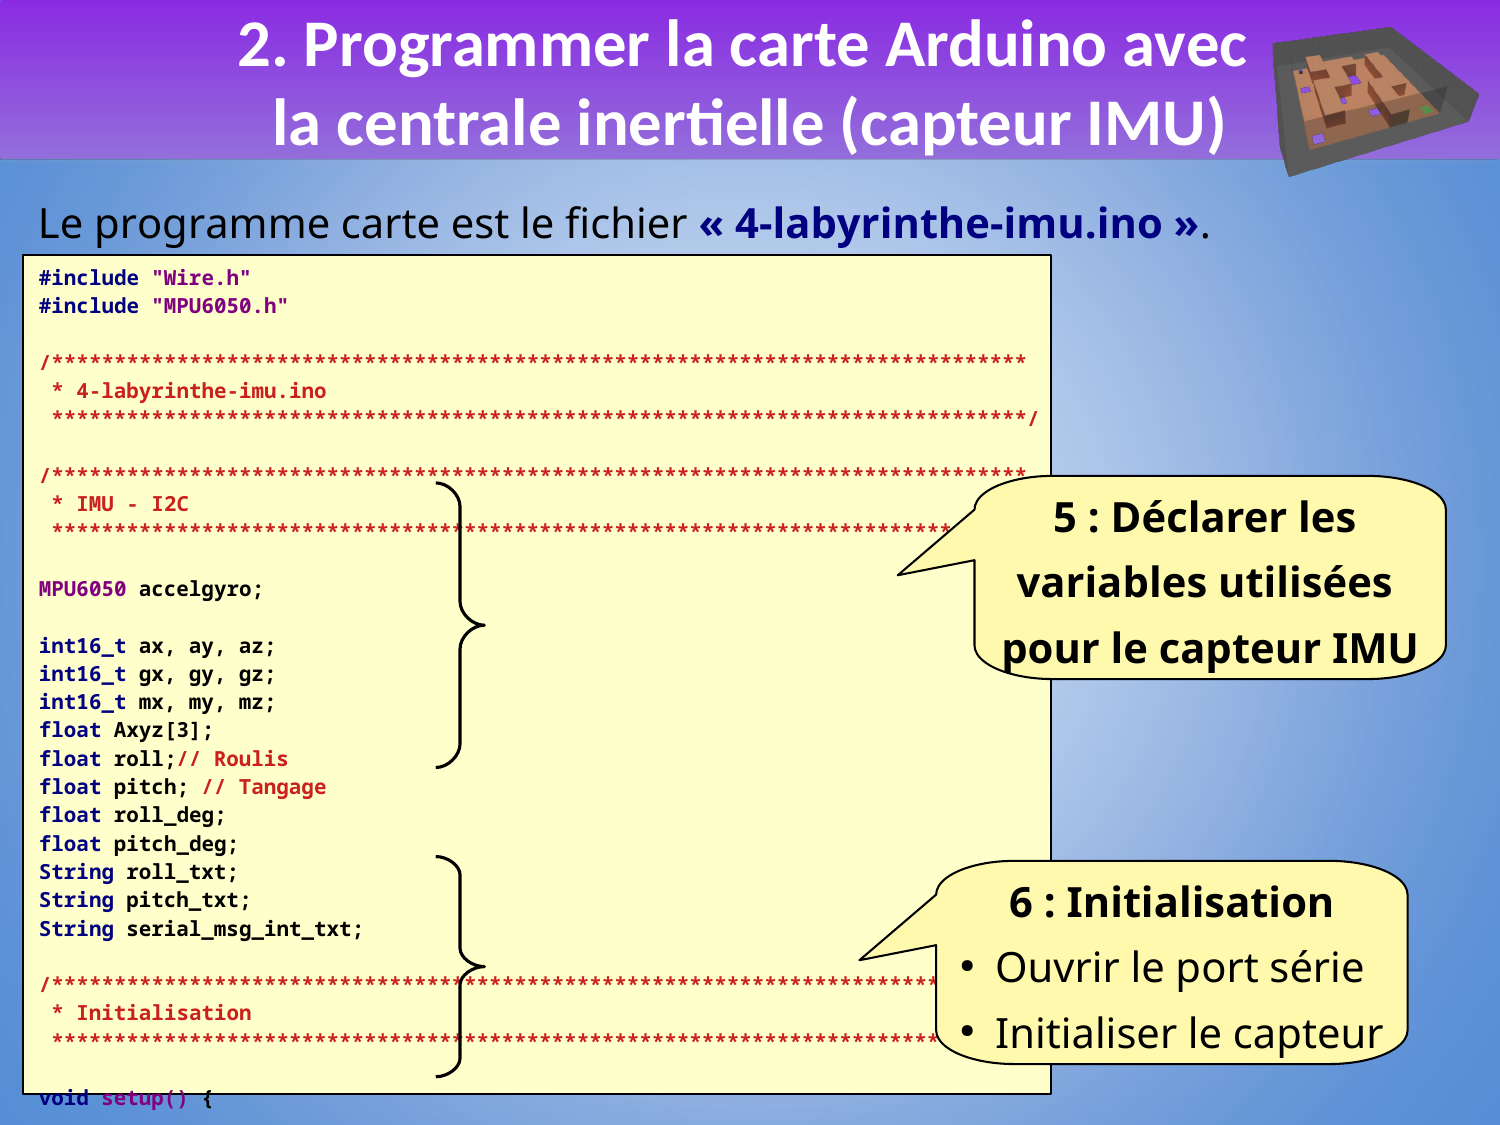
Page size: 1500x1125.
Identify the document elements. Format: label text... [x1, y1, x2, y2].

text_box 5 : Déclarer les variables utilisées pour le capteur IMU [897, 475, 1446, 680]
text_box #include "Wire.h" #include "MPU6050.h" /****************************************************************************** * 4-labyrinthe-imu.ino ******************************************************************************/ /****************************************************************************** * IMU - I2C ******************************************************************************/ MPU6050 accelgyro; int16_t ax, ay, az; int16_t gx, gy, gz; int16_t mx, my, mz; float Axyz[3]; float roll;// Roulis float pitch; // Tangage float roll_deg; float pitch_deg; String roll_txt; String pitch_txt; String serial_msg_int_txt; /****************************************************************************** * Initialisation ******************************************************************************/ void setup() { // Liaison série Serial.begin(115200); // IMU Wire.begin(); accelgyro.initialize(); } [23, 254, 1051, 1094]
picture [0, 27, 1500, 1125]
text_box Le programme carte est le fichier « 4-labyrinthe-imu.ino ». [23, 178, 1491, 266]
text_box 6 : Initialisation Ouvrir le port série Initialiser le capteur [859, 860, 1408, 1065]
text_box 2. Programmer la carte Arduino avec la centrale inertielle (capteur IMU) [0, 0, 1500, 159]
